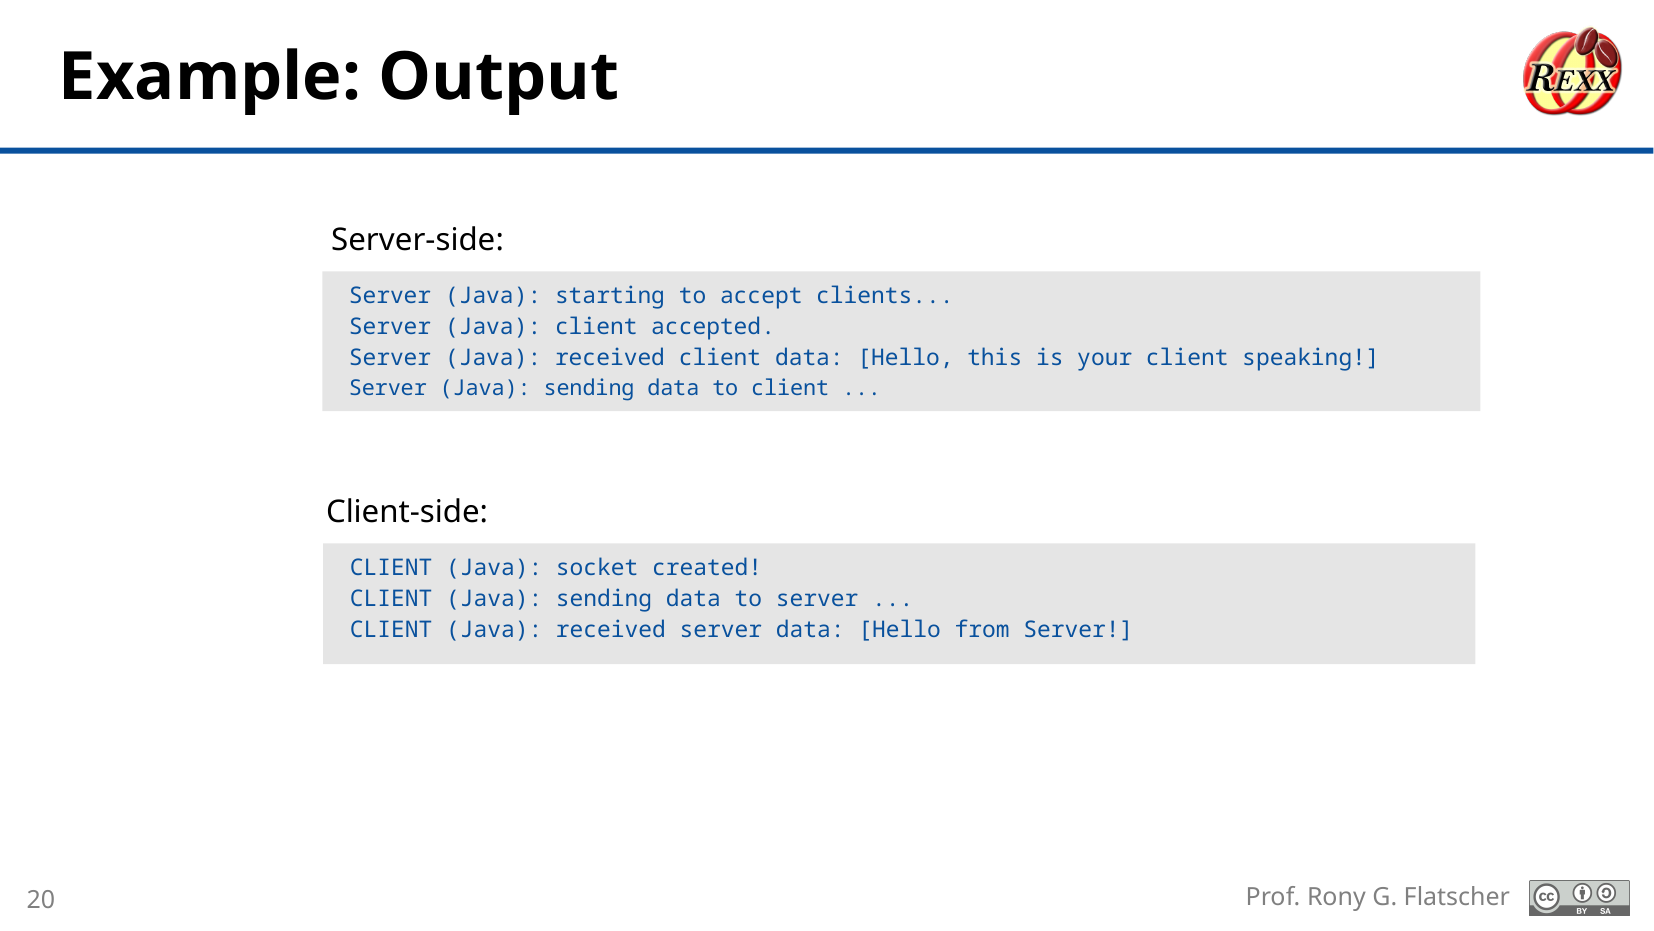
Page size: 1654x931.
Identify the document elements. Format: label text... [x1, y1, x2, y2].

text_box Client-side: [311, 481, 842, 538]
text_box Server-side: [316, 209, 847, 266]
title Example: Output [0, 0, 1654, 148]
text_box Server (Java): starting to accept clients... Server (Java): client accepted. Server (Java): received client data: [Hello, this is your client speaking!] Server (Java): sending data to client ... [322, 271, 1481, 412]
text_box CLIENT (Java): socket created! CLIENT (Java): sending data to server ... CLIENT (Java): received server data: [Hello from Server!] [323, 543, 1476, 665]
